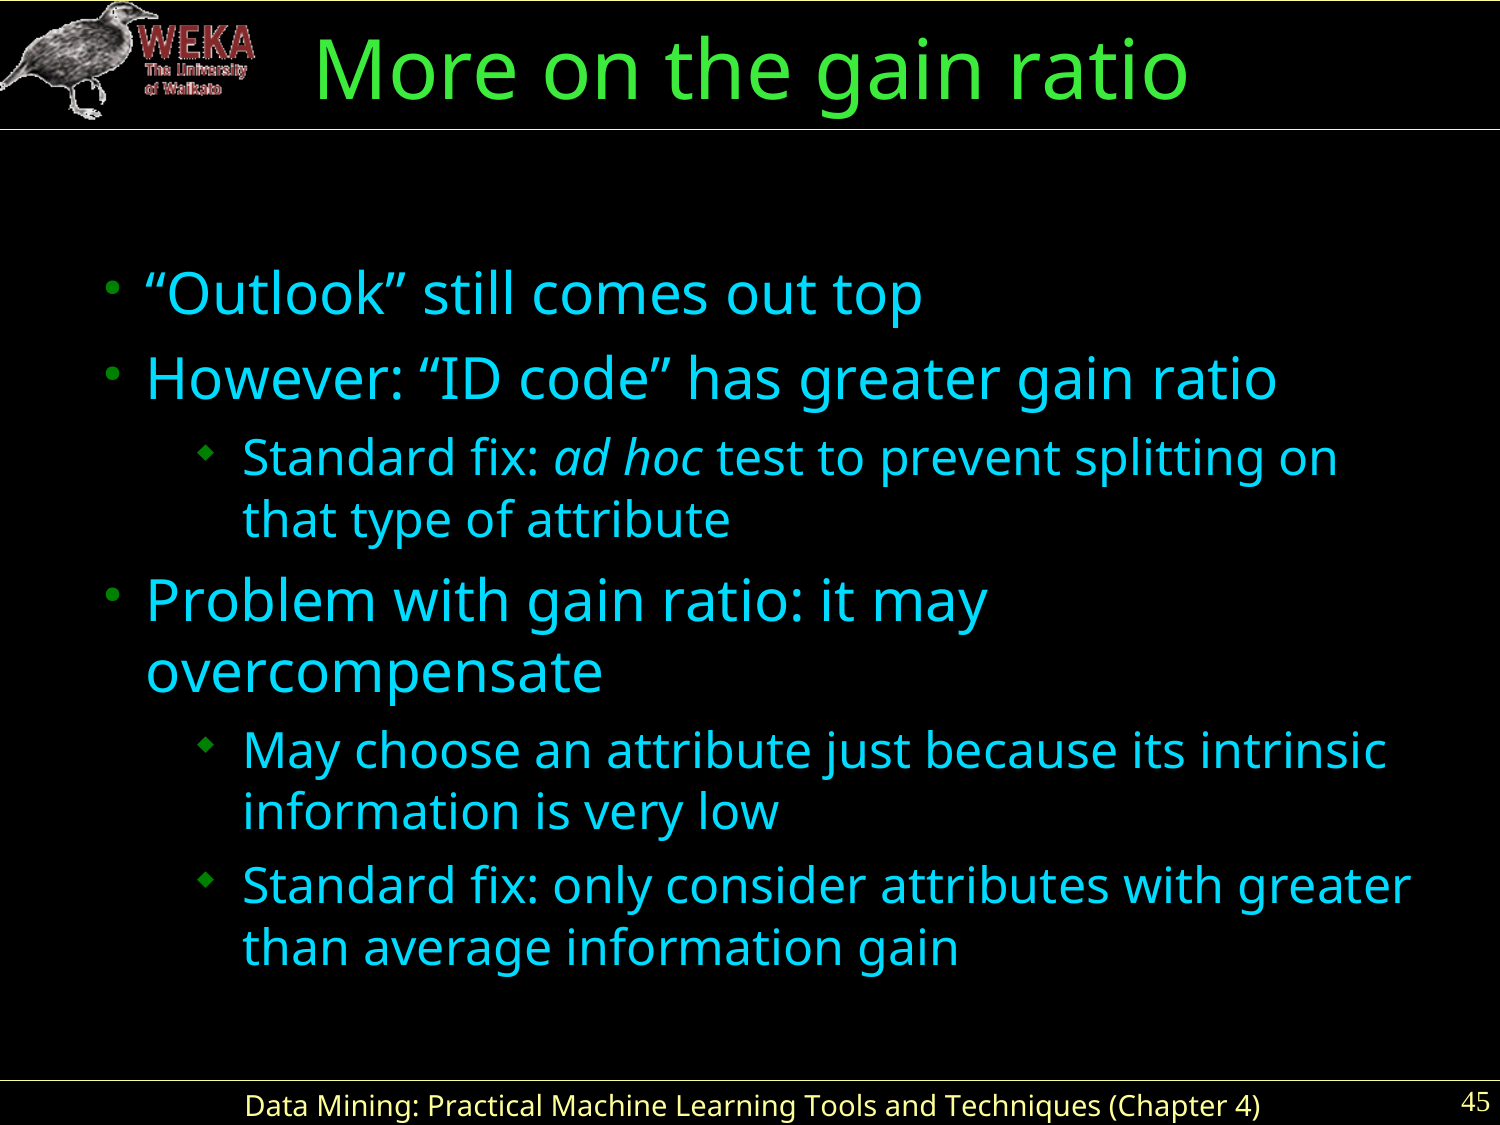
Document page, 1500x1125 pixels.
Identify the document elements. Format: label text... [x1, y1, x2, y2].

picture [0, 1, 266, 129]
title More on the gain ratio [297, 0, 1500, 148]
text_box “Outlook” still comes out top However: “ID code” has greater gain ratio Standard fix: ad hoc test to prevent splitting on that type of attribute Problem with gain ratio: it may overcompensate May choose an attribute just because its intrinsic information is very low Standard fix: only consider attributes with greater than average information gain [88, 249, 1447, 926]
